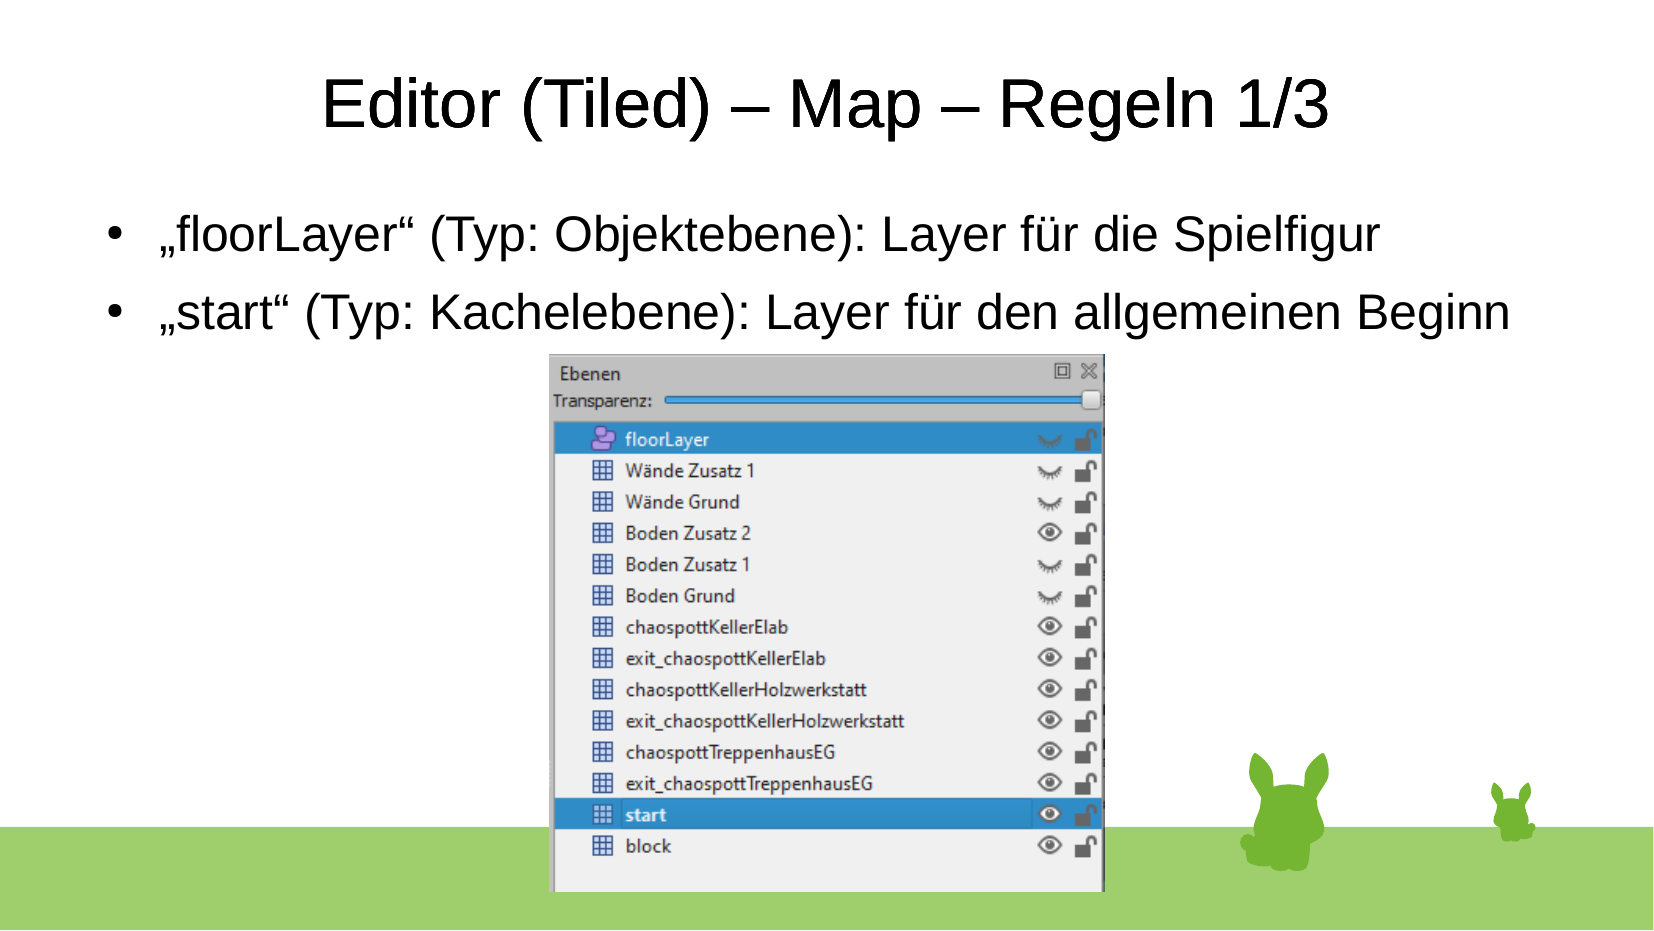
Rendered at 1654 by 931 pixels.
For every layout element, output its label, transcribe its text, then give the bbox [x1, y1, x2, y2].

list „floorLayer“ (Typ: Objektebene): Layer für die Spielfigur „start“ (Typ: Kachelebene): Layer für den allgemeinen Beginn [88, 206, 1565, 739]
picture [549, 354, 1105, 892]
title Editor (Tiled) – Map – Regeln 1/3 [88, 29, 1565, 178]
